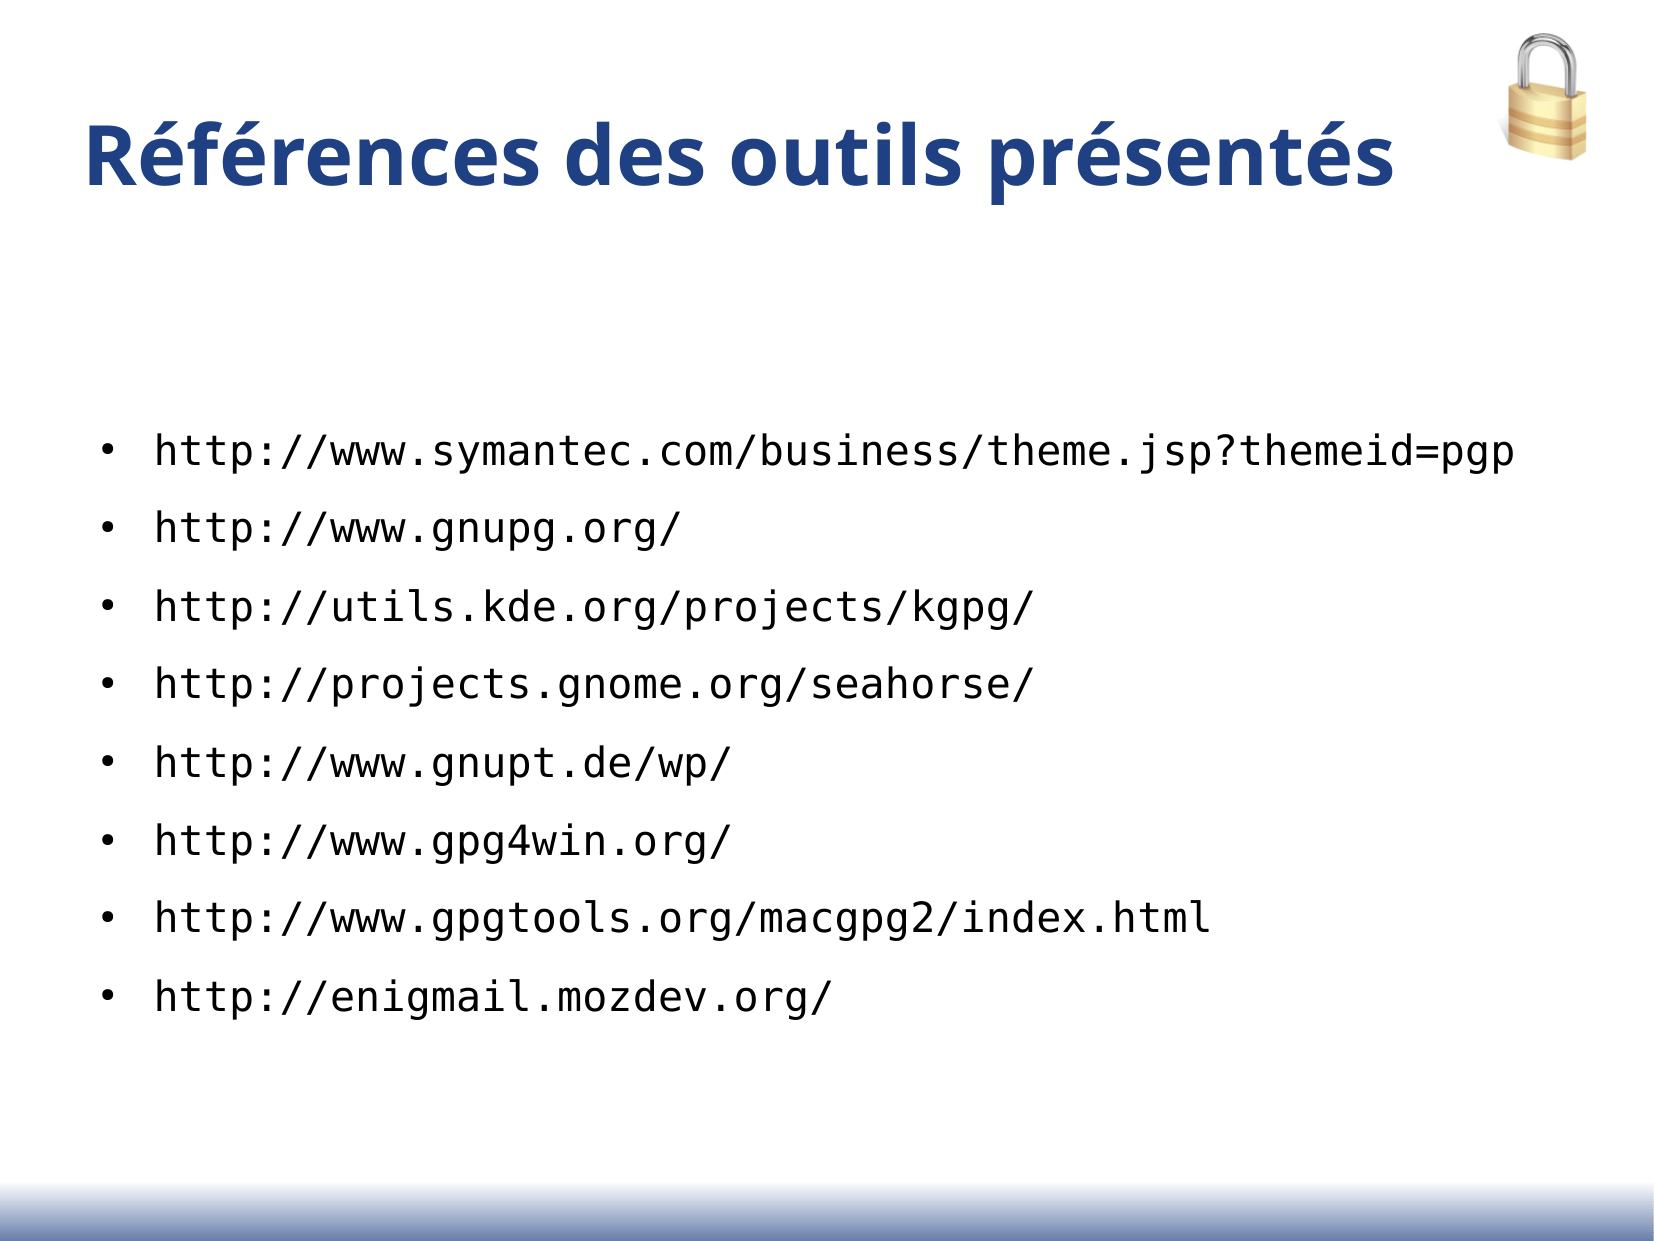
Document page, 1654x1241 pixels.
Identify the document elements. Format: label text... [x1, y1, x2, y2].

list http://www.symantec.com/business/theme.jsp?themeid=pgp http://www.gnupg.org/ http://utils.kde.org/projects/kgpg/ http://projects.gnome.org/seahorse/ http://www.gnupt.de/wp/ http://www.gpg4win.org/ http://www.gpgtools.org/macgpg2/index.html http://enigmail.mozdev.org/ [82, 324, 1571, 1123]
picture [1476, 29, 1613, 166]
title Références des outils présentés [82, 56, 1571, 250]
